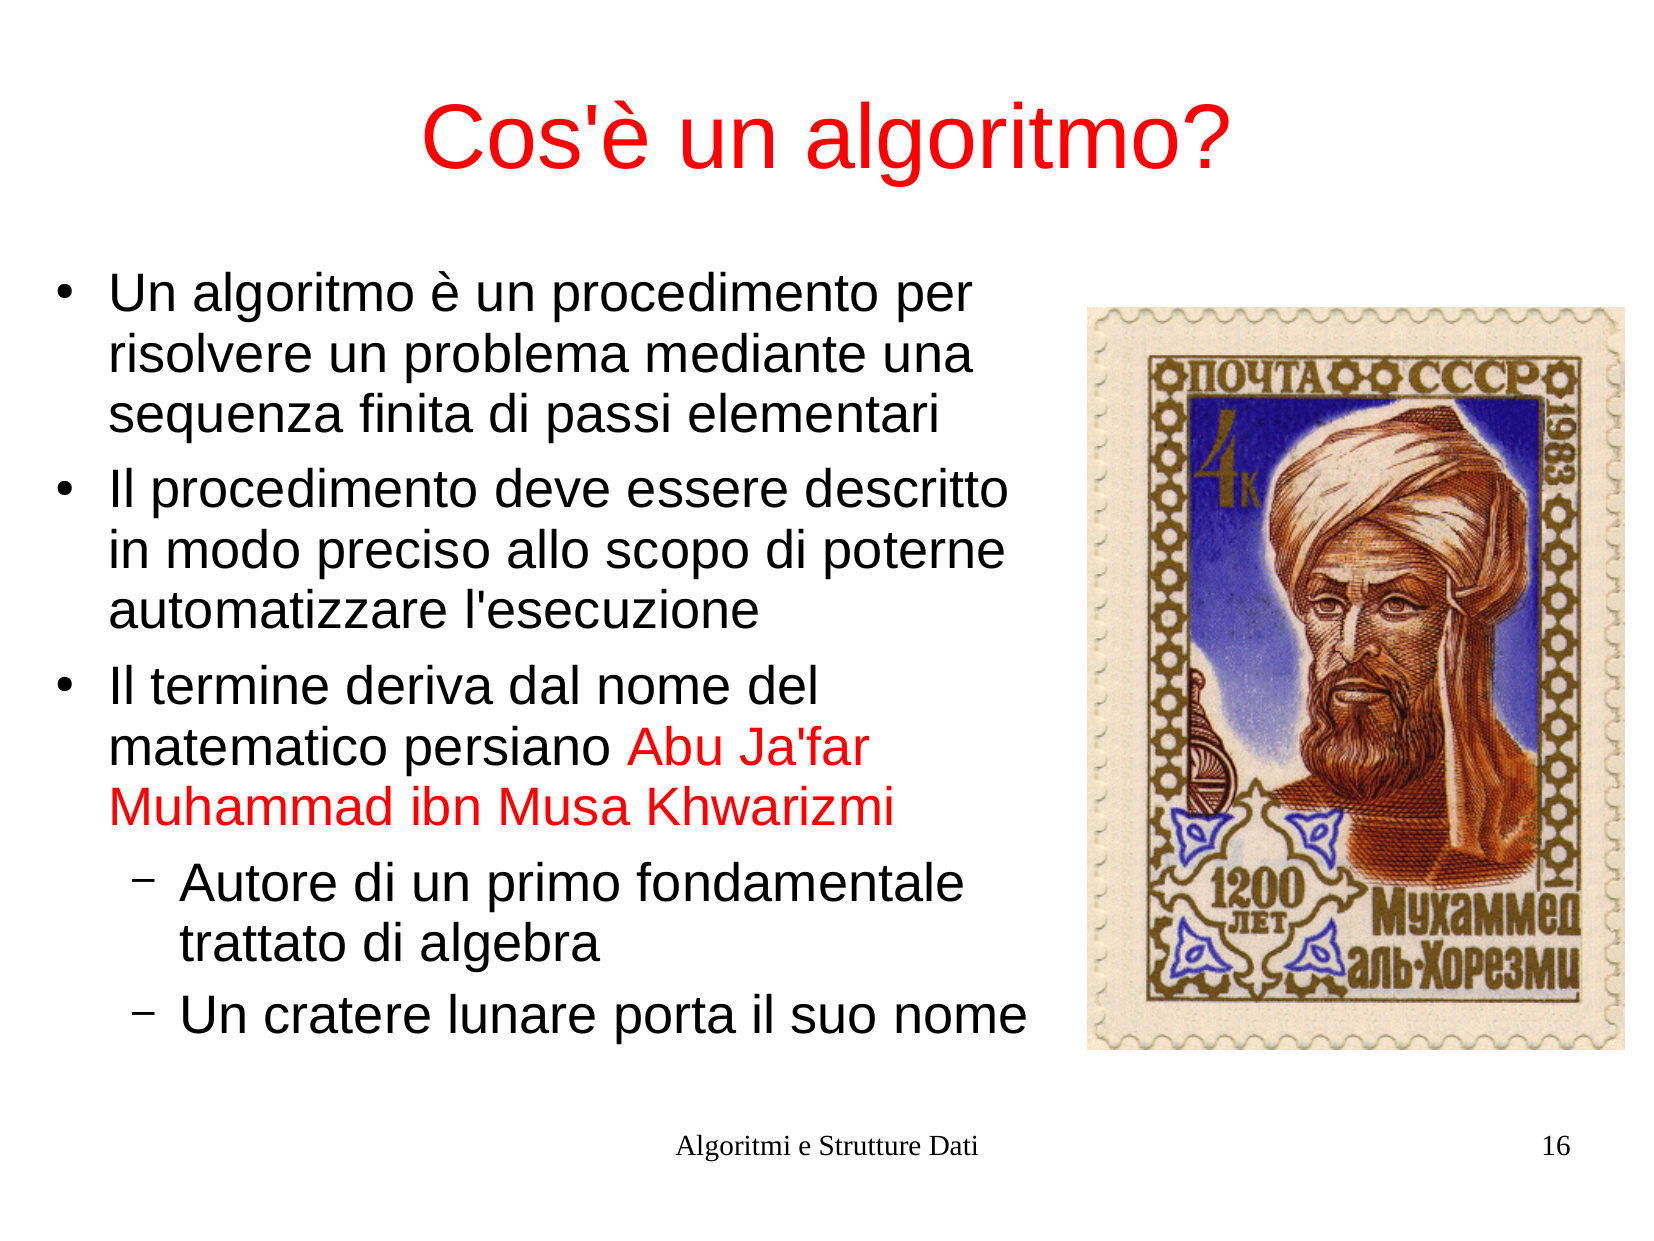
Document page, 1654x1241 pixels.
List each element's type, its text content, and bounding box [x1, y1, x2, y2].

title Cos'è un algoritmo? [82, 49, 1571, 226]
list Un algoritmo è un procedimento per risolvere un problema mediante una sequenza finita di passi elementari Il procedimento deve essere descritto in modo preciso allo scopo di poterne automatizzare l'esecuzione Il termine deriva dal nome del matematico persiano Abu Ja'far Muhammad ibn Musa Khwarizmi Autore di un primo fondamentale trattato di algebra Un cratere lunare porta il suo nome [37, 262, 1051, 1109]
picture [1087, 307, 1625, 1051]
